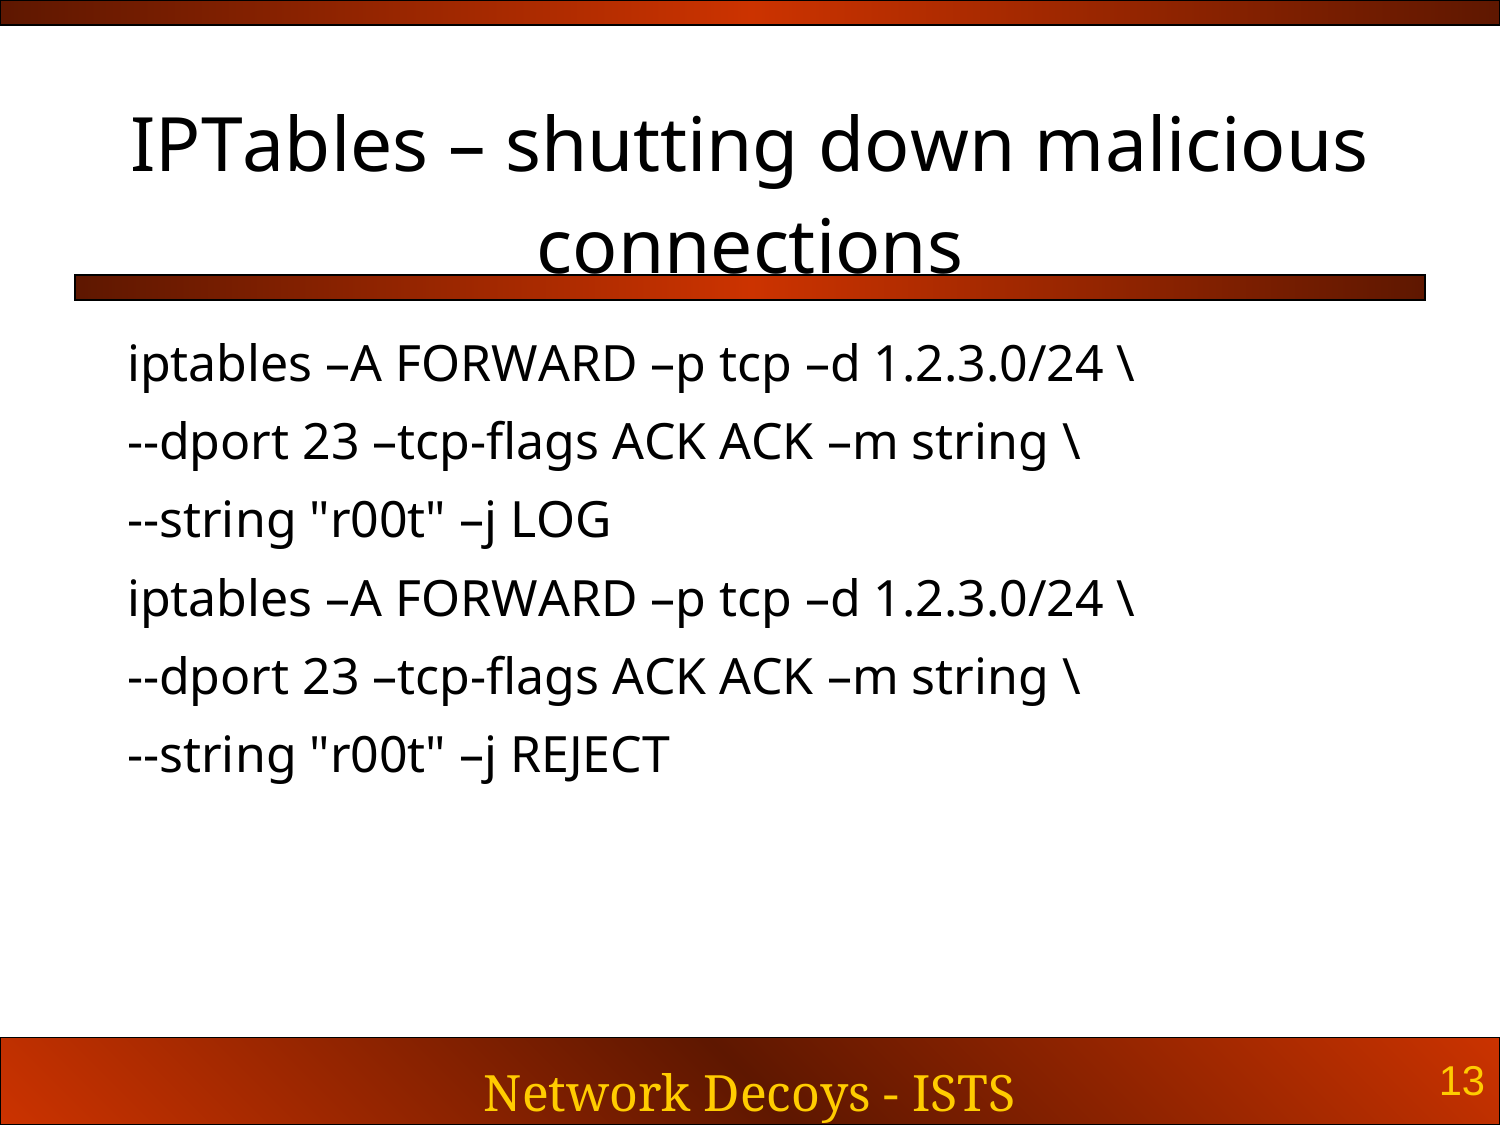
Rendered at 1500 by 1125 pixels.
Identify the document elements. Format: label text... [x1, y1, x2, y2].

title IPTables – shutting down malicious connections [112, 96, 1388, 292]
list iptables –A FORWARD –p tcp –d 1.2.3.0/24 \ --dport 23 –tcp-flags ACK ACK –m string \ --string "r00t" –j LOG iptables –A FORWARD –p tcp –d 1.2.3.0/24 \ --dport 23 –tcp-flags ACK ACK –m string \ --string "r00t" –j REJECT [112, 324, 1388, 1001]
